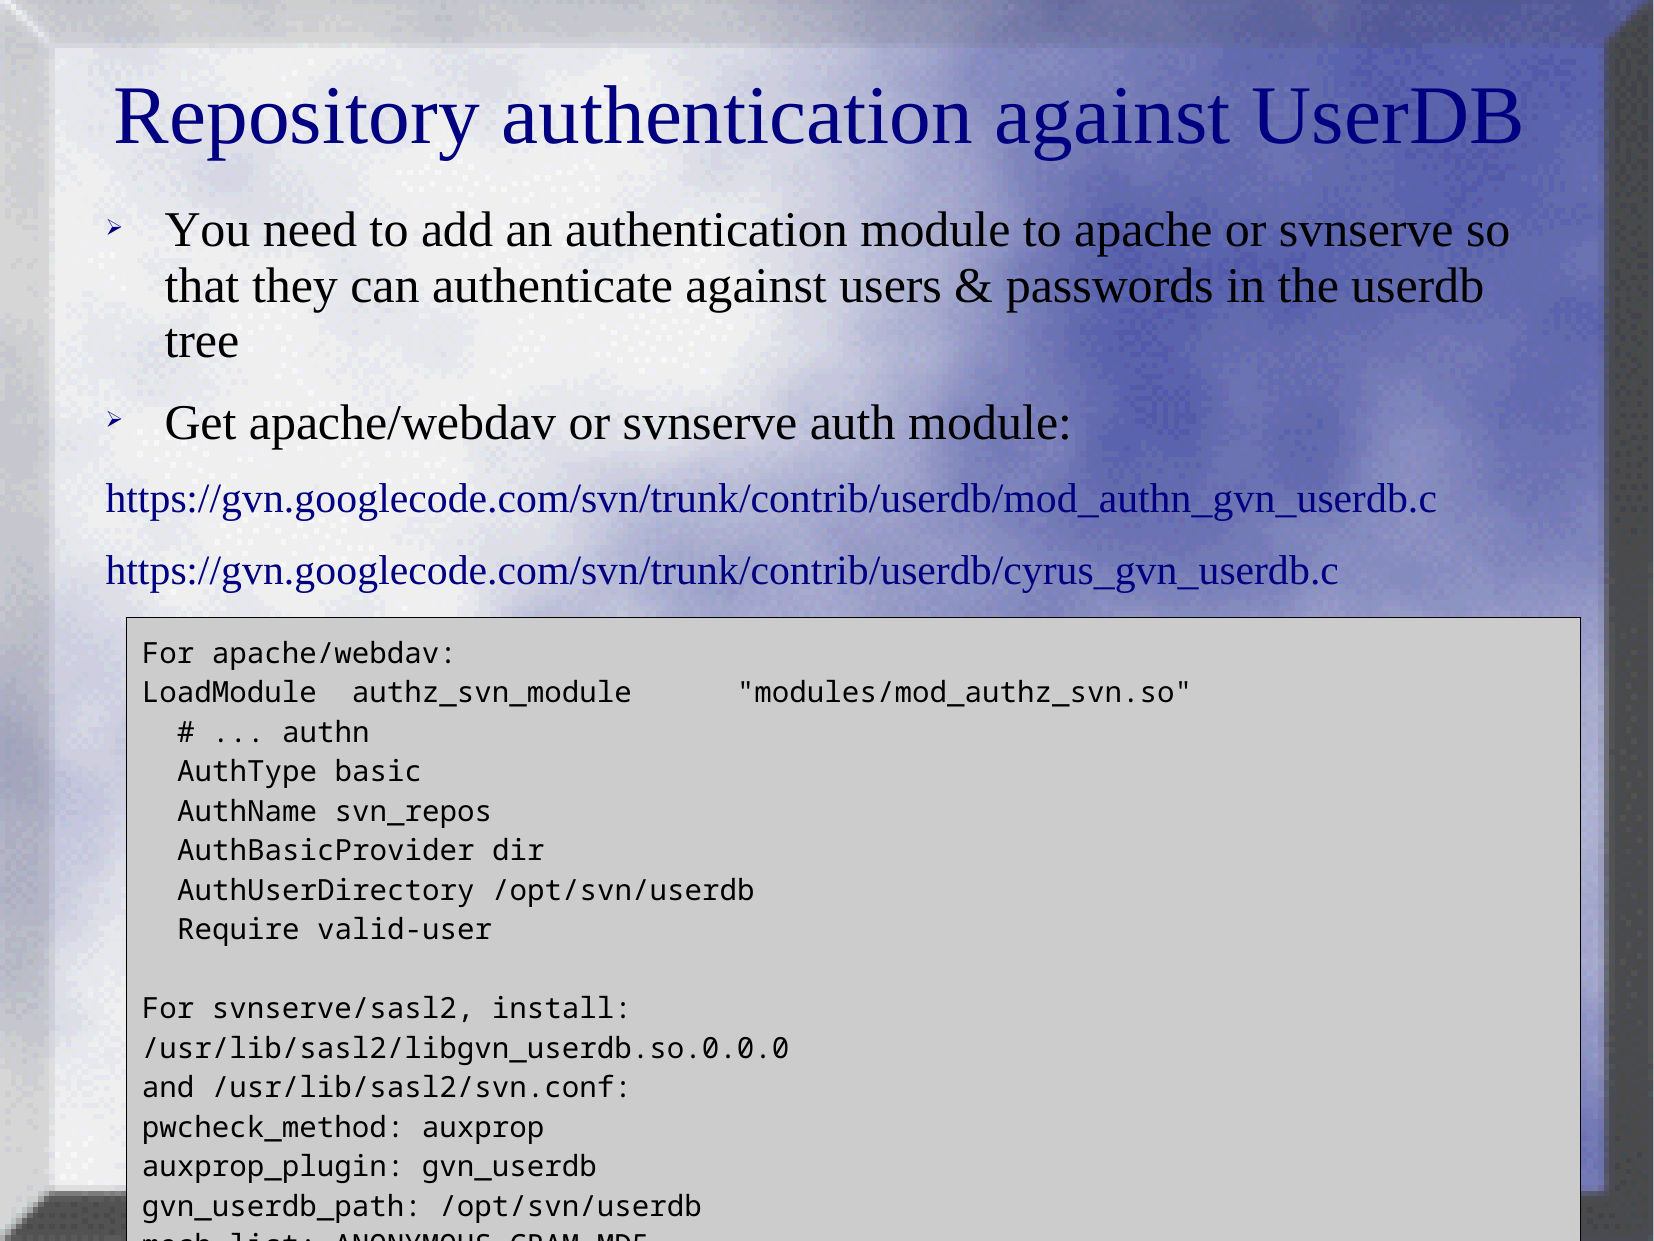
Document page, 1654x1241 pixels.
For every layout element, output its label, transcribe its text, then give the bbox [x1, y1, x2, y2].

list You need to add an authentication module to apache or svnserve so that they can authenticate against users & passwords in the userdb tree Get apache/webdav or svnserve auth module: https://gvn.googlecode.com/svn/trunk/contrib/userdb/mod_authn_gvn_userdb.c https://gvn.googlecode.com/svn/trunk/contrib/userdb/cyrus_gvn_userdb.c [105, 202, 1518, 643]
text_box For apache/webdav: LoadModule authz_svn_module "modules/mod_authz_svn.so" # ... authn AuthType basic AuthName svn_repos AuthBasicProvider dir AuthUserDirectory /opt/svn/userdb Require valid-user For svnserve/sasl2, install: /usr/lib/sasl2/libgvn_userdb.so.0.0.0 and /usr/lib/sasl2/svn.conf: pwcheck_method: auxprop auxprop_plugin: gvn_userdb gvn_userdb_path: /opt/svn/userdb mech_list: ANONYMOUS CRAM-MD5 [126, 617, 1581, 1184]
title Repository authentication against UserDB [86, 67, 1555, 165]
picture [0, 0, 1654, 1241]
